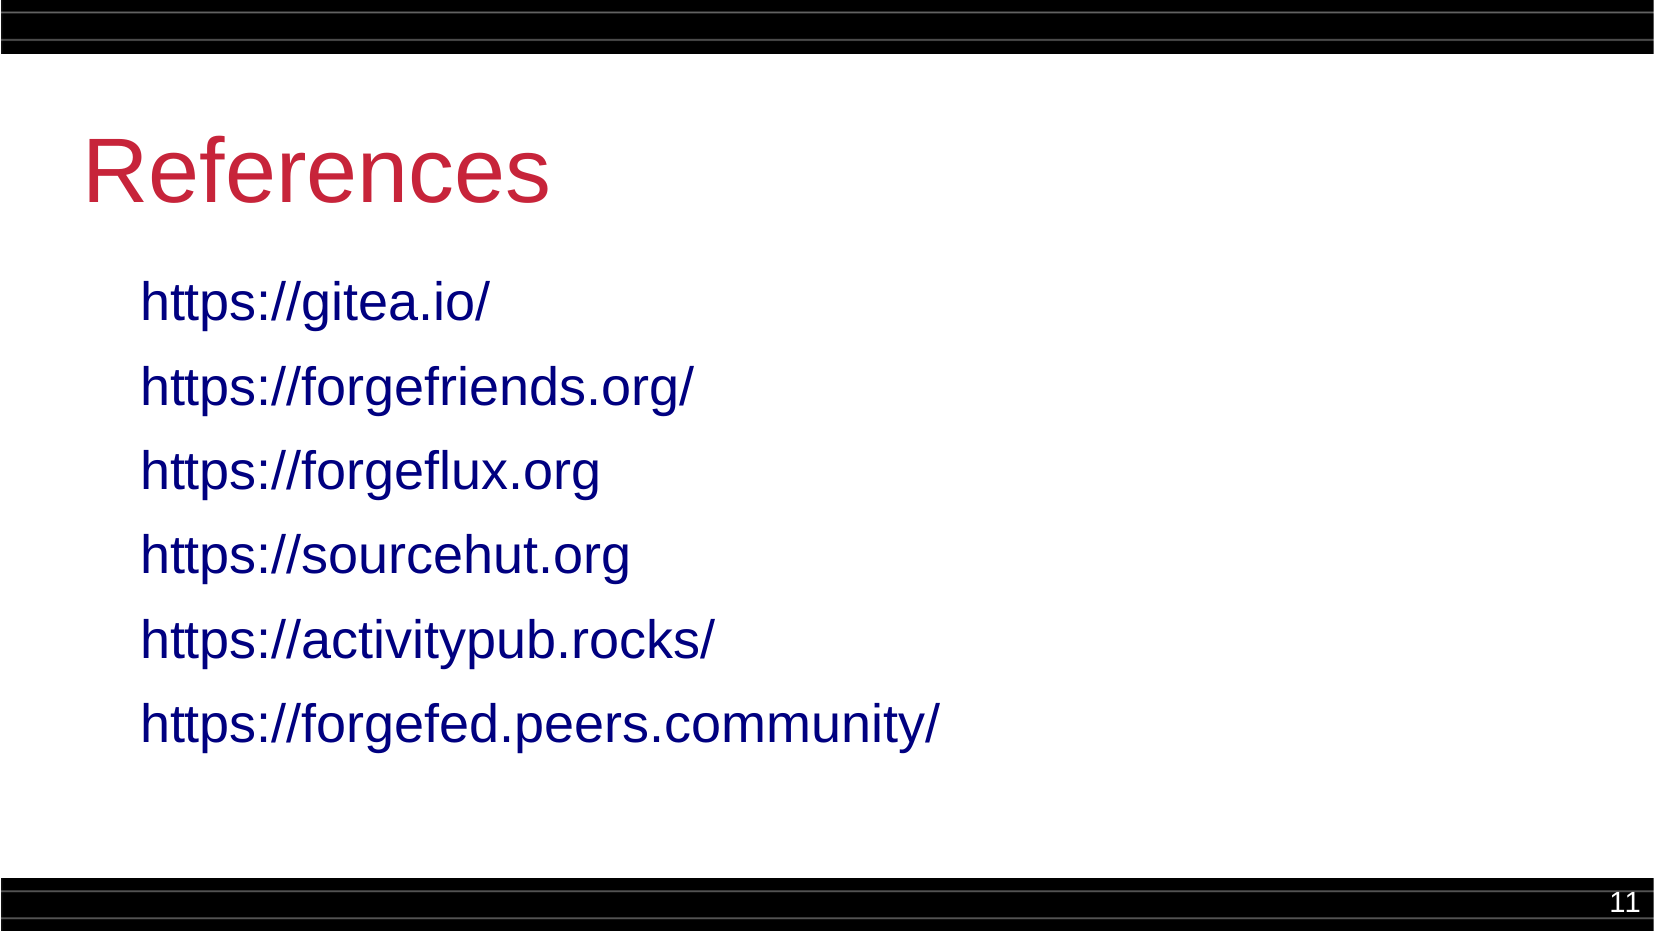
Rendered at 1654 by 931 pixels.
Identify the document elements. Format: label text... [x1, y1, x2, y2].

picture [1, 0, 1654, 54]
list https://gitea.io/ https://forgefriends.org/ https://forgeflux.org https://sourcehut.org https://activitypub.rocks/ https://forgefed.peers.community/ [82, 271, 1571, 758]
picture [1, 878, 1654, 931]
title References [82, 92, 1571, 249]
